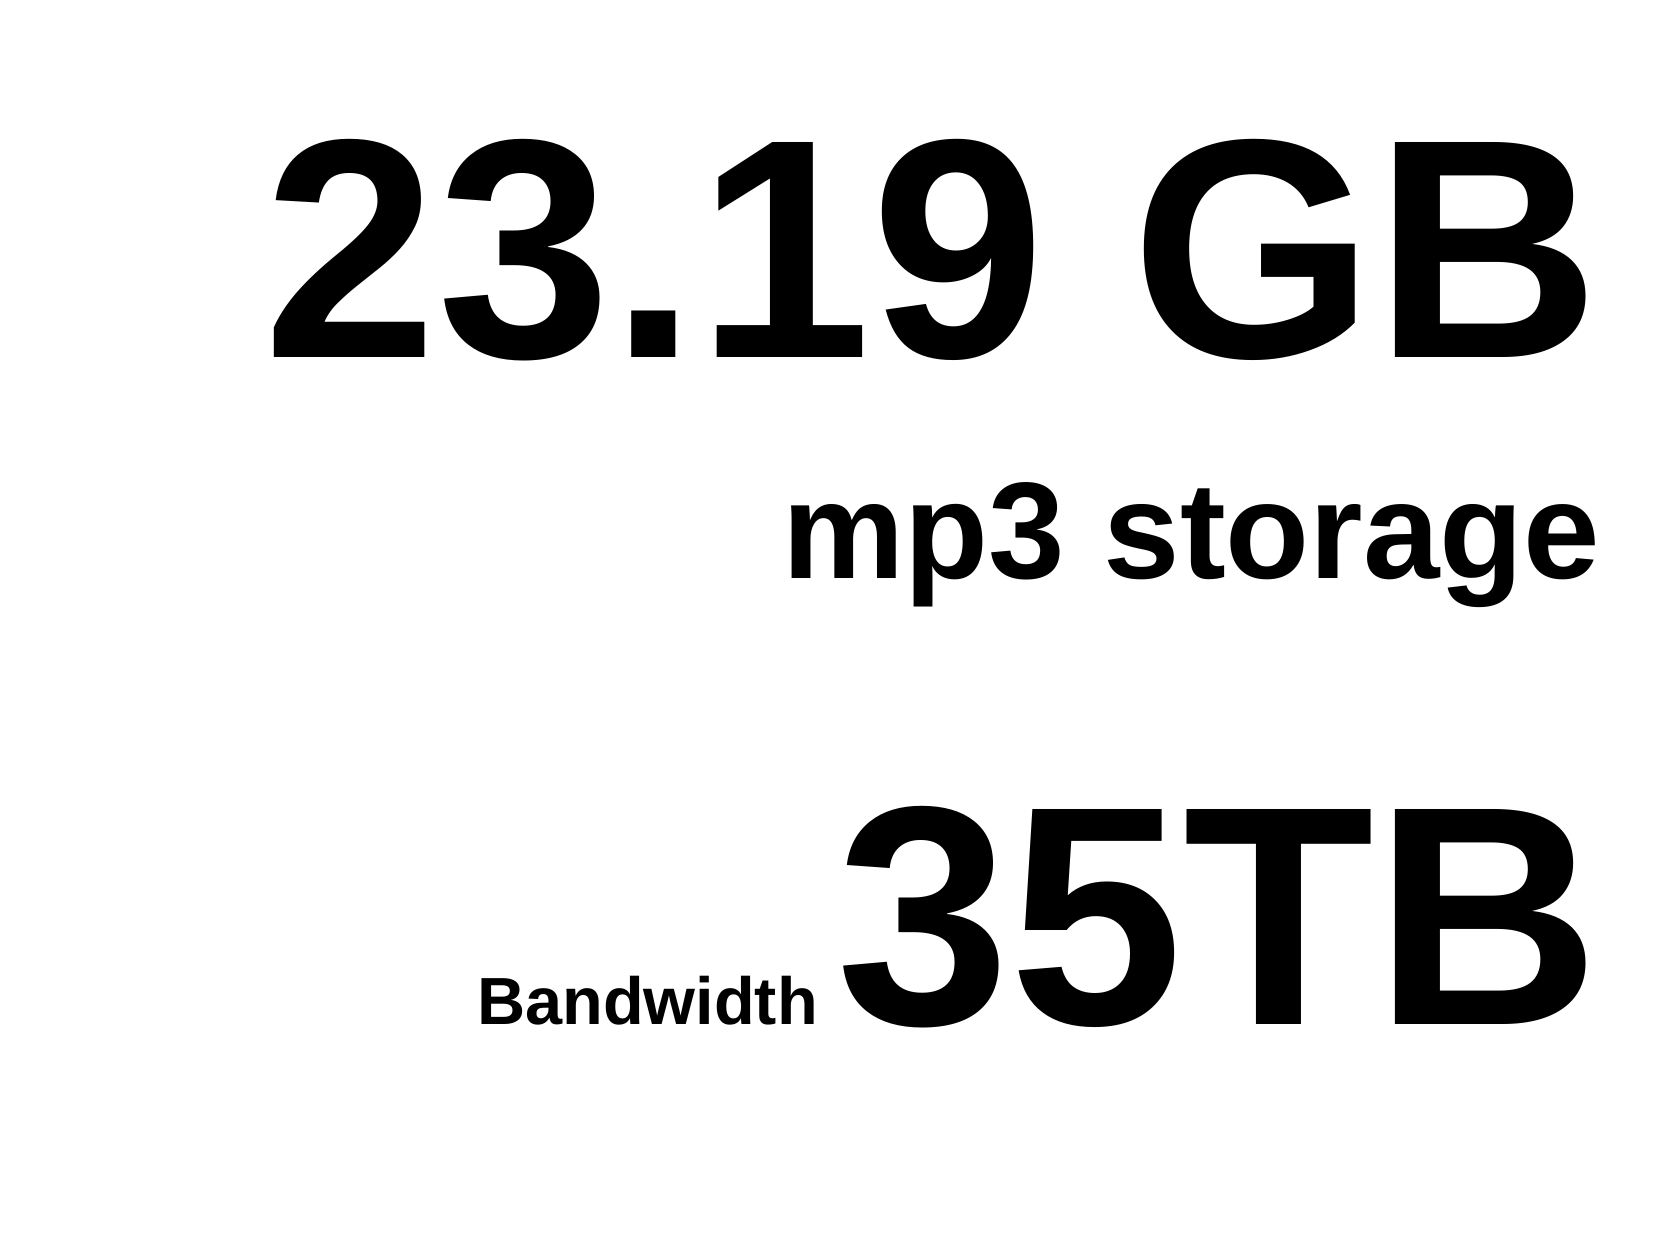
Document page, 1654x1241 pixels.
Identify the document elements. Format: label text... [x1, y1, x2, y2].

list 23.19 GB mp3 storage Bandwidth 35TB [25, 75, 1601, 1126]
